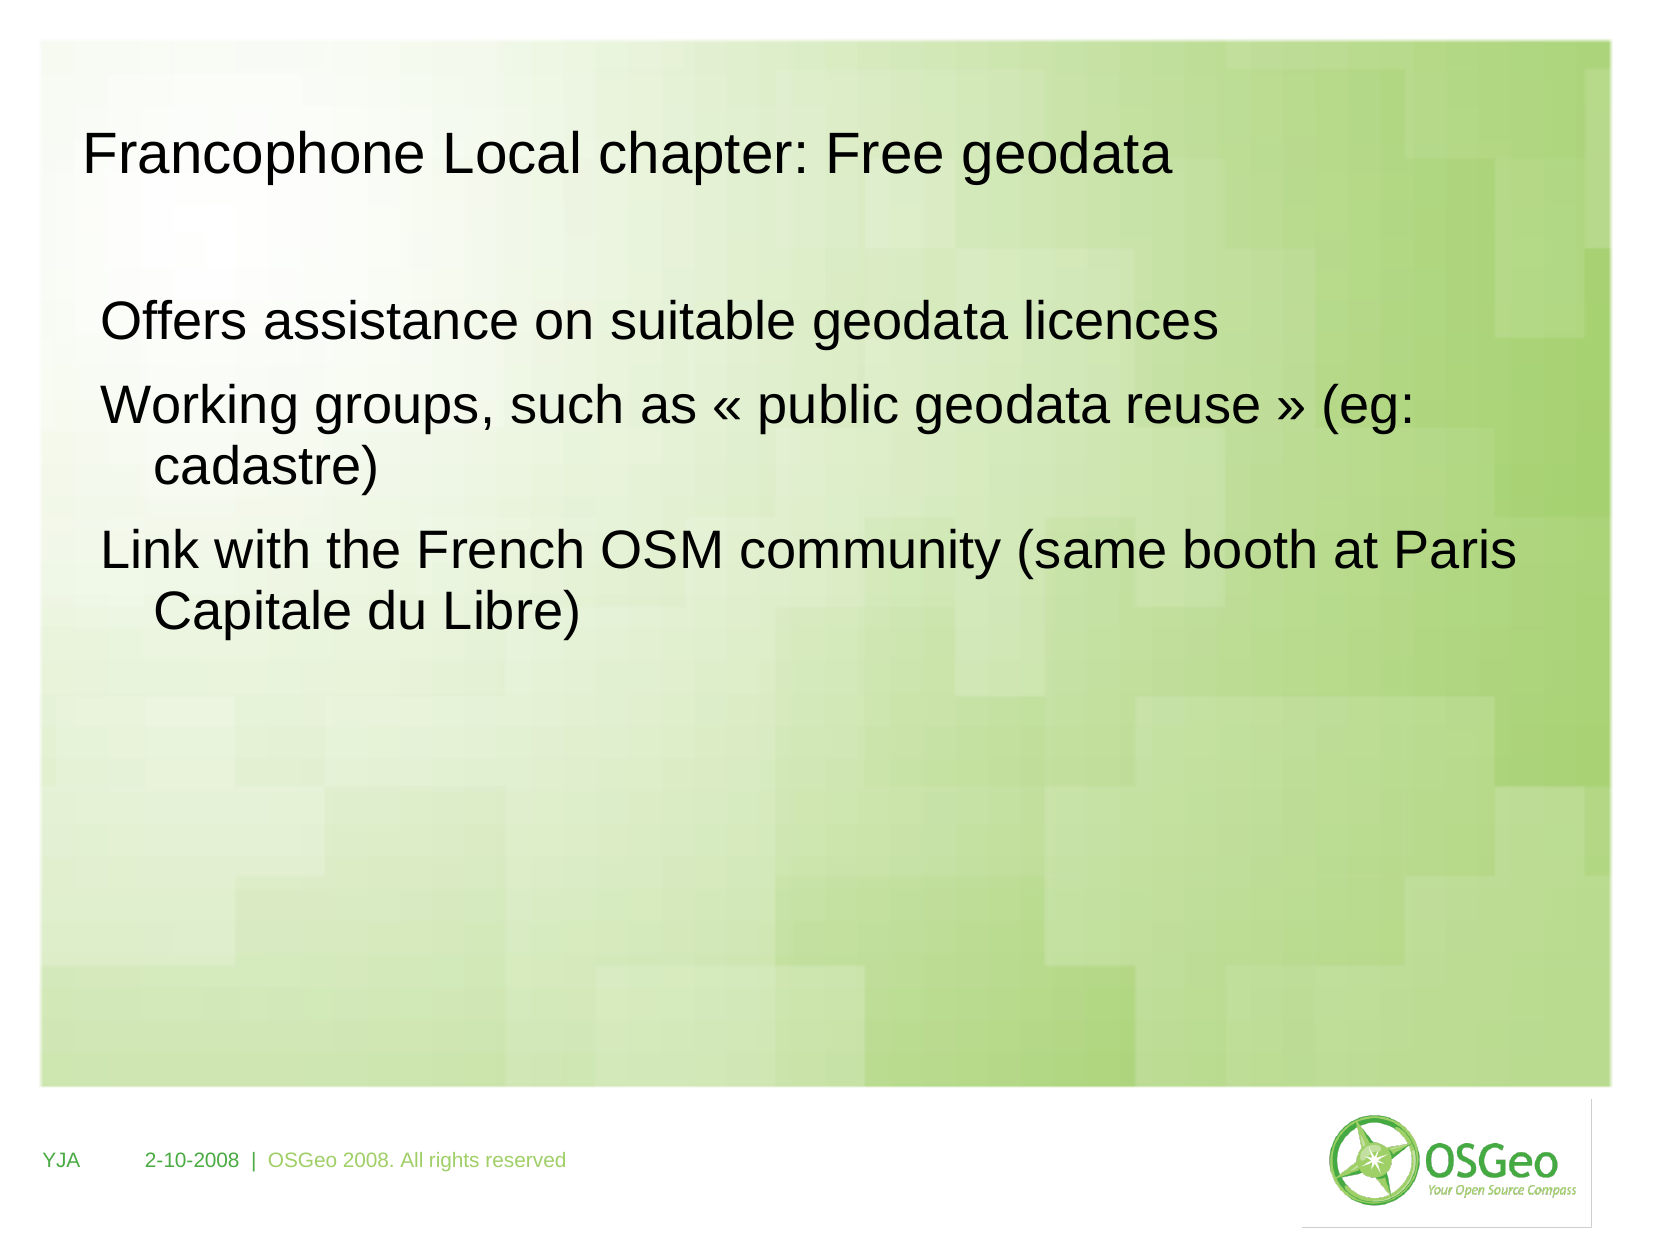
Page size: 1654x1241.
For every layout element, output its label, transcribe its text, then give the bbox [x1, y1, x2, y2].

picture [0, 1, 1654, 1239]
list Offers assistance on suitable geodata licences Working groups, such as « public geodata reuse » (eg: cadastre) Link with the French OSM community (same booth at Paris Capitale du Libre) [82, 290, 1571, 1094]
title Francophone Local chapter: Free geodata [82, 56, 1571, 250]
